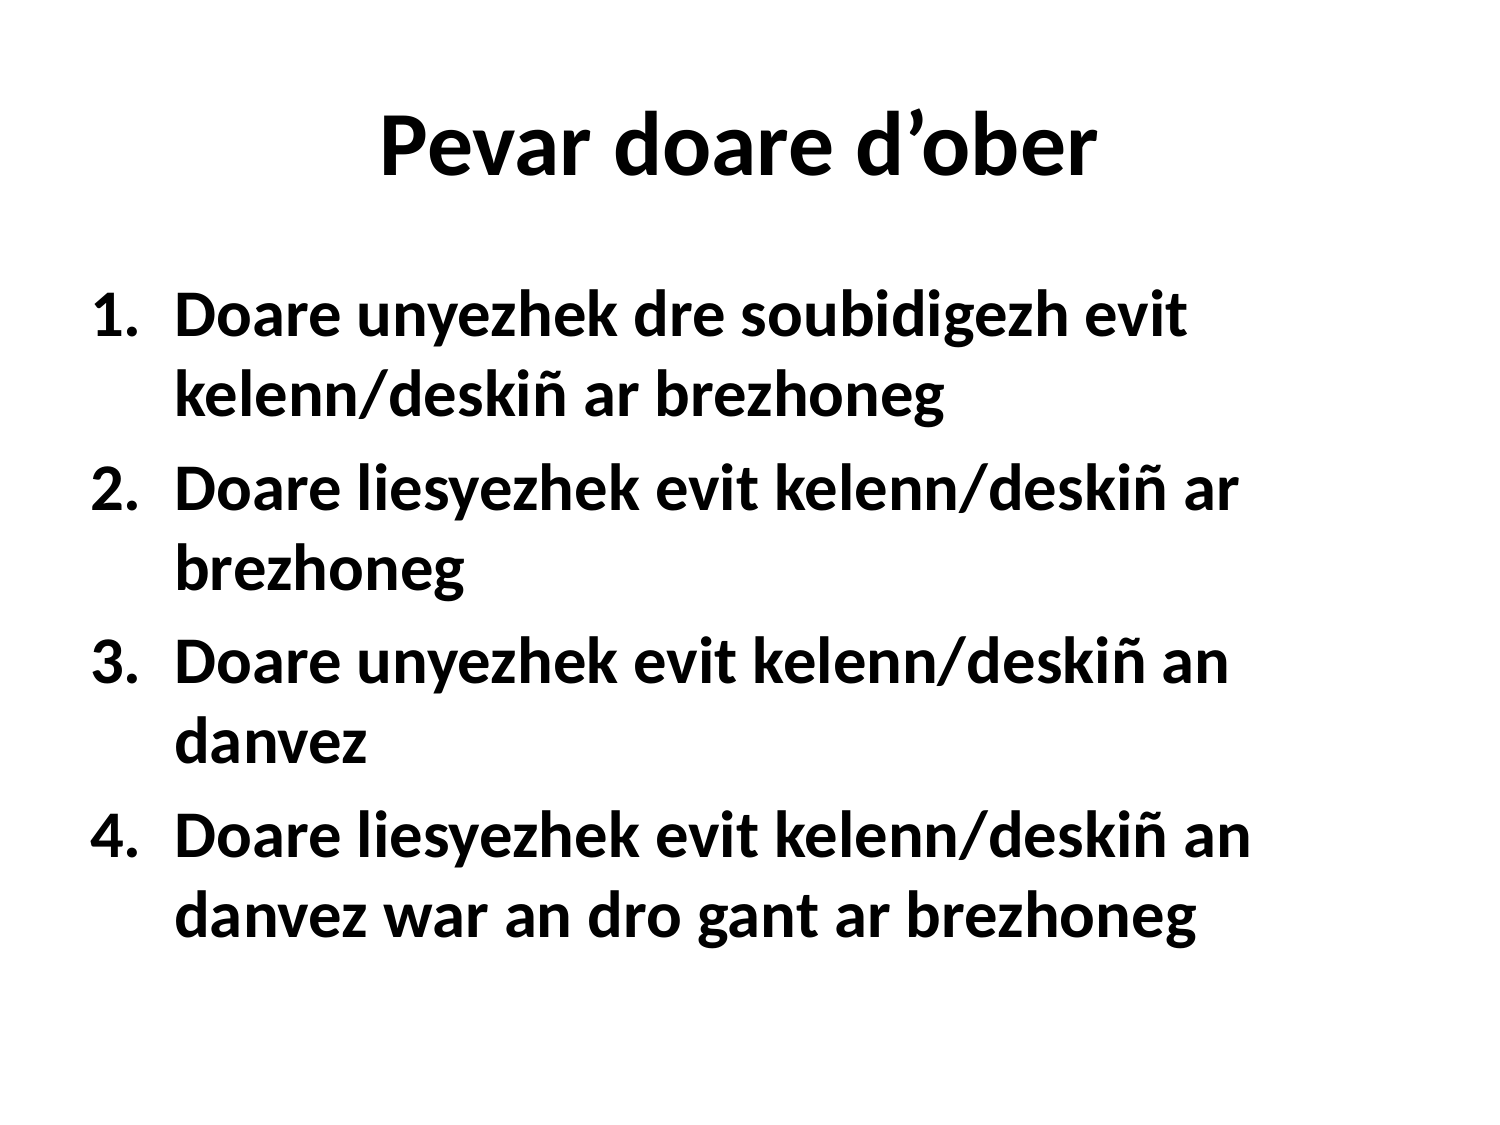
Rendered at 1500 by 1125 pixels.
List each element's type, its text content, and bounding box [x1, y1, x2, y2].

title Pevar doare d’ober [75, 45, 1425, 233]
list Doare unyezhek dre soubidigezh evit kelenn/deskiñ ar brezhoneg Doare liesyezhek evit kelenn/deskiñ ar brezhoneg Doare unyezhek evit kelenn/deskiñ an danvez Doare liesyezhek evit kelenn/deskiñ an danvez war an dro gant ar brezhoneg [75, 262, 1425, 1005]
